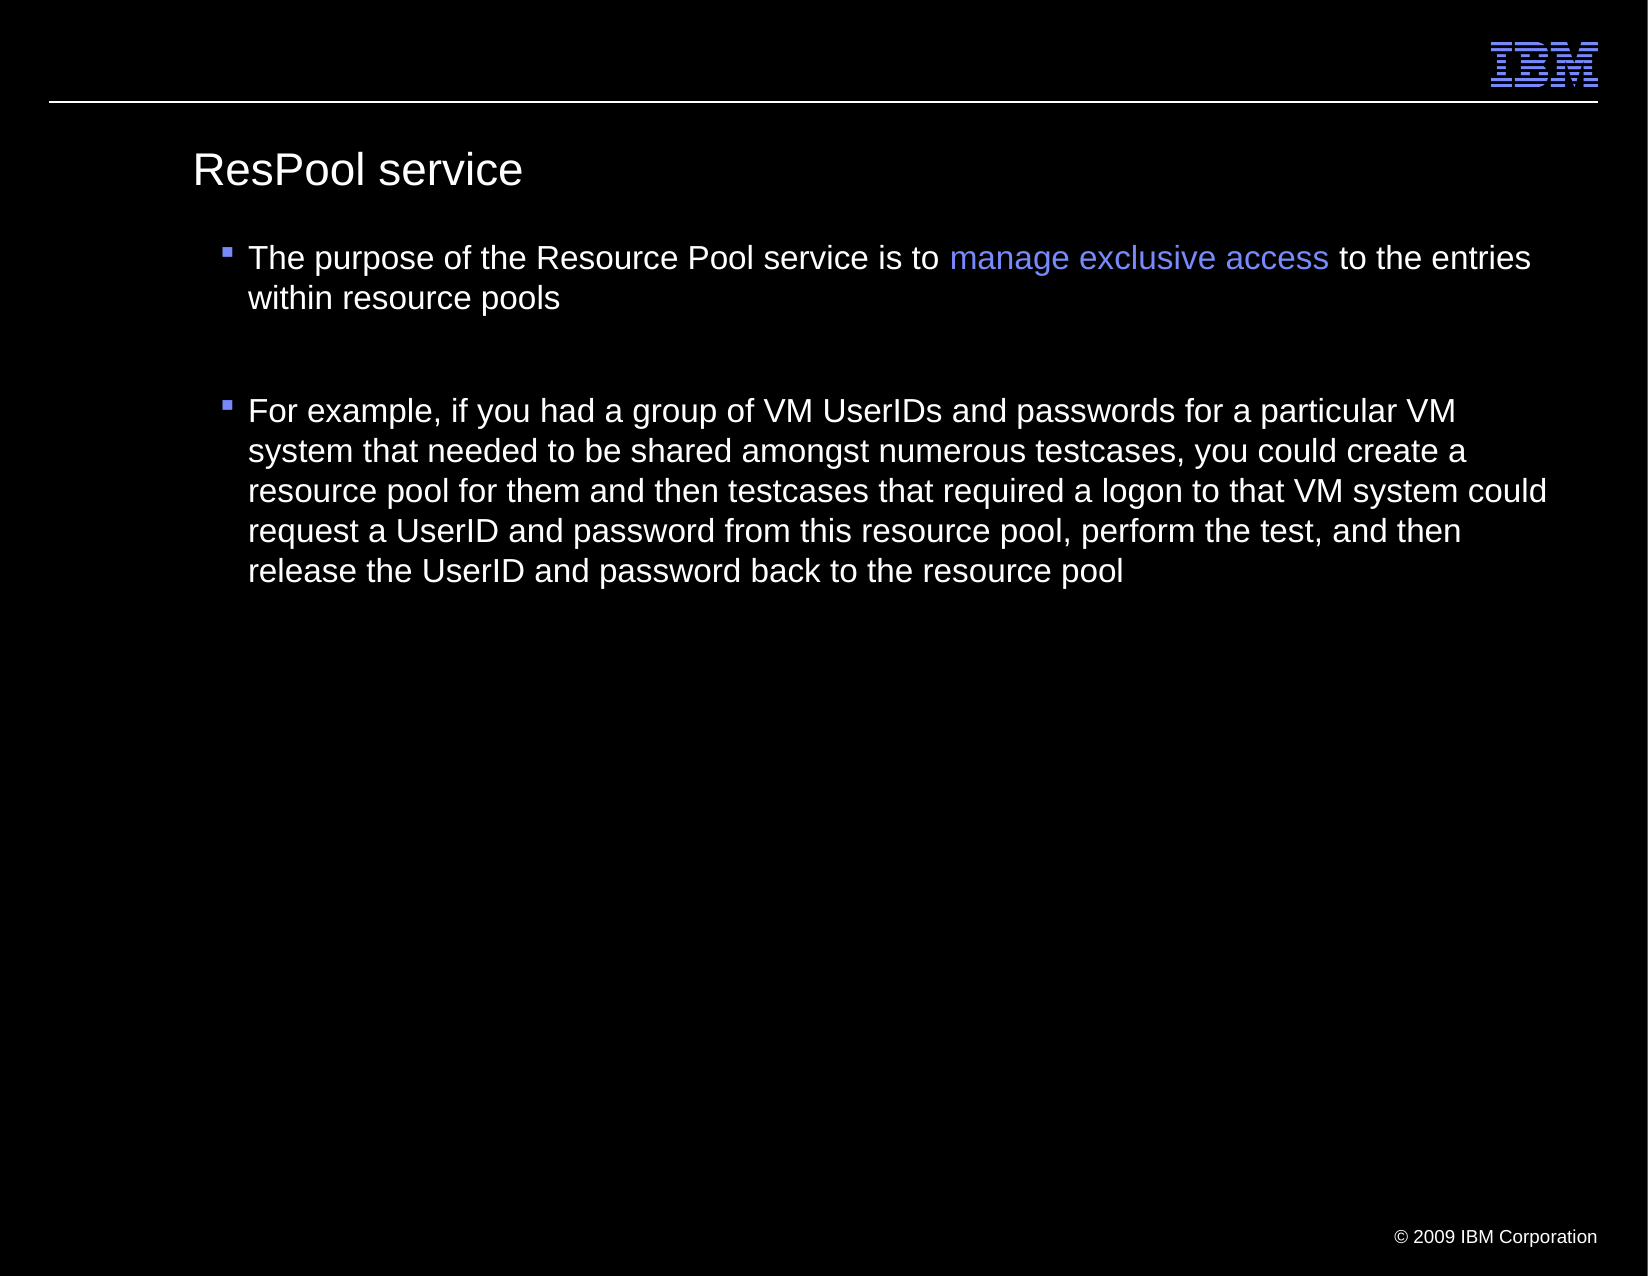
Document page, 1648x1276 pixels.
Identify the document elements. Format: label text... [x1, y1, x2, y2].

title ResPool service [175, 137, 1648, 231]
text_box The purpose of the Resource Pool service is to manage exclusive access to the entries within resource pools For example, if you had a group of VM UserIDs and passwords for a particular VM system that needed to be shared amongst numerous testcases, you could create a resource pool for them and then testcases that required a logon to that VM system could request a UserID and password from this resource pool, perform the test, and then release the UserID and password back to the resource pool [219, 236, 1570, 590]
picture [1491, 42, 1598, 87]
